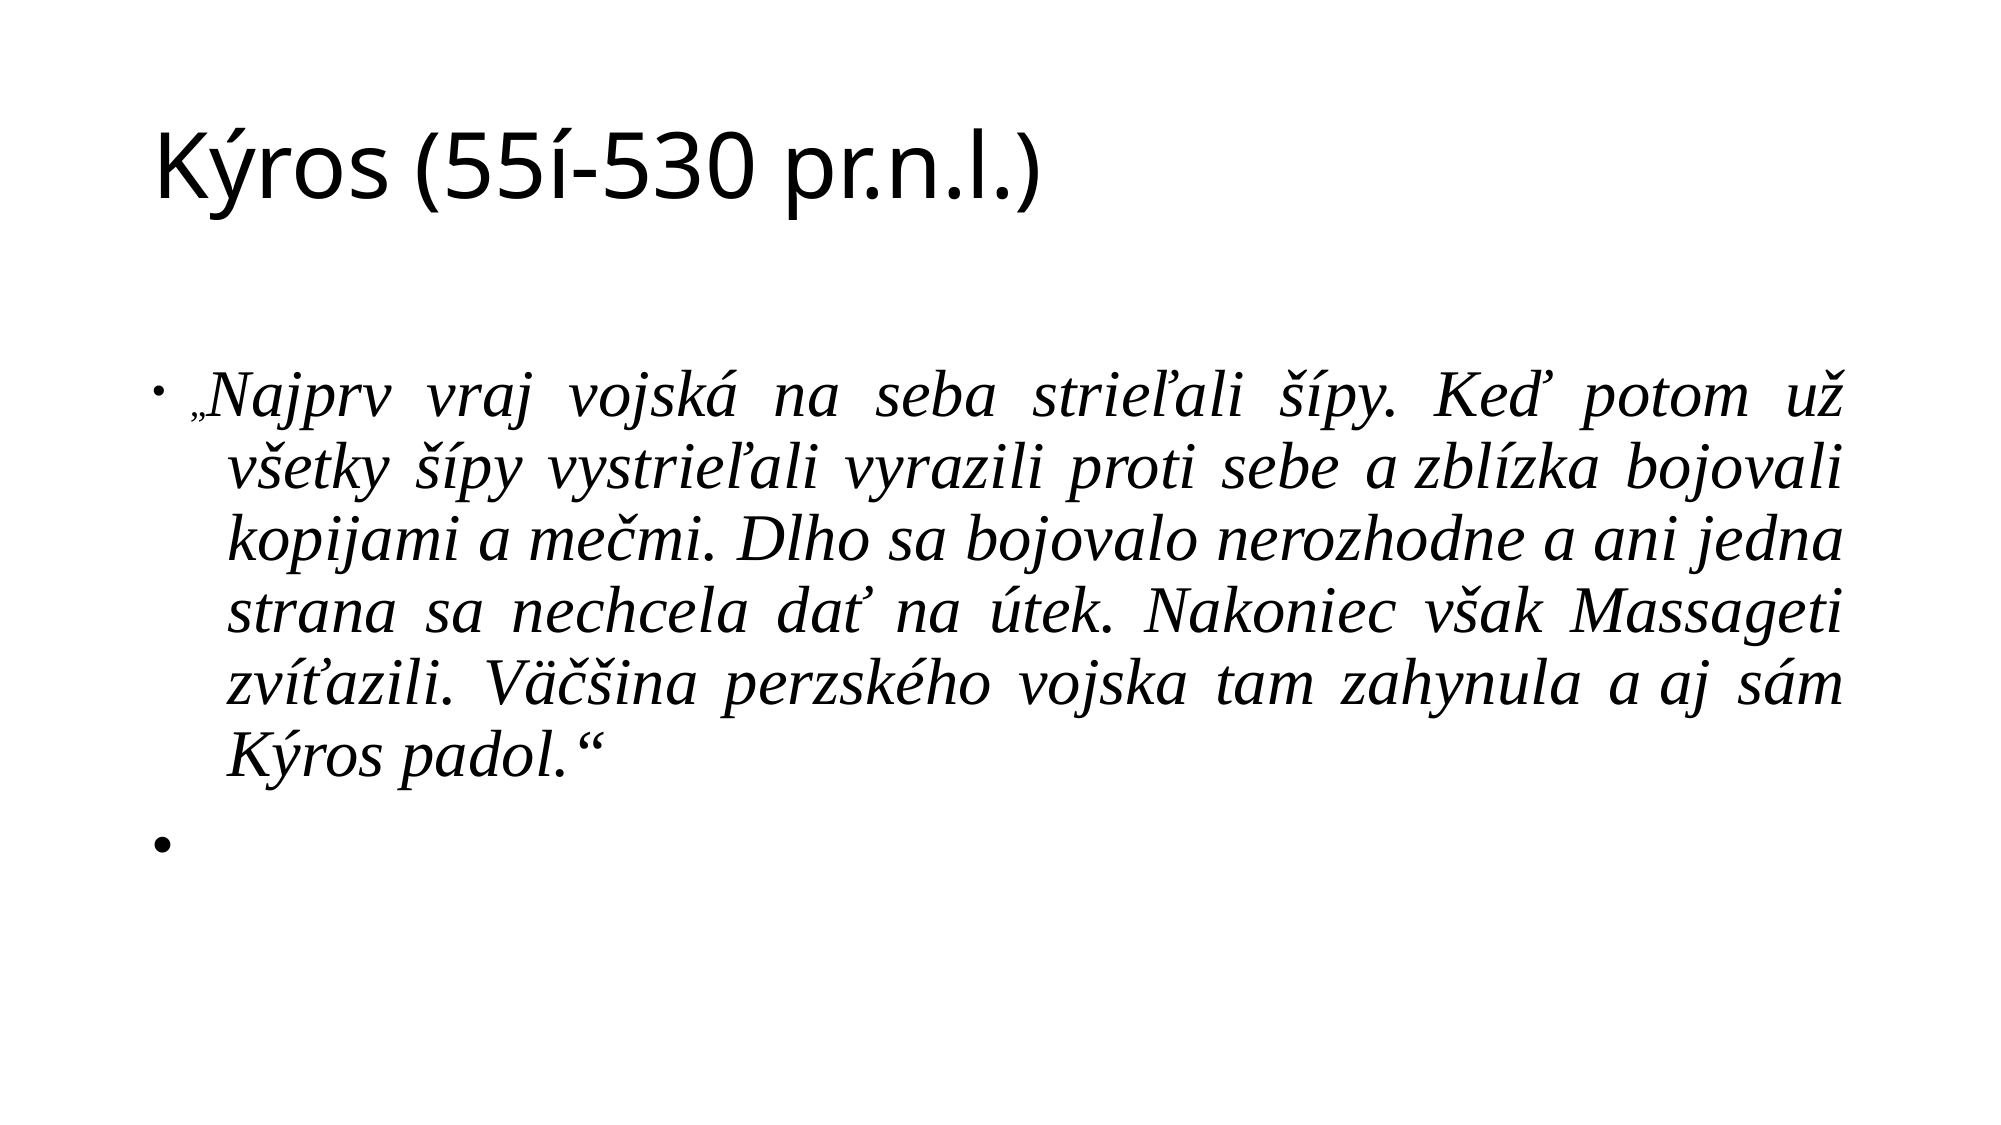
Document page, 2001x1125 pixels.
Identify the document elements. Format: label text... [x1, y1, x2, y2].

list „Najprv vraj vojská na seba strieľali šípy. Keď potom už všetky šípy vystrieľali vyrazili proti sebe a zblízka bojovali kopijami a mečmi. Dlho sa bojovalo nerozhodne a ani jedna strana sa nechcela dať na útek. Nakoniec však Massageti zvíťazili. Väčšina perzského vojska tam zahynula a aj sám Kýros padol.“ [137, 351, 1863, 1066]
title Kýros (55í-530 pr.n.l.) [137, 59, 1863, 278]
